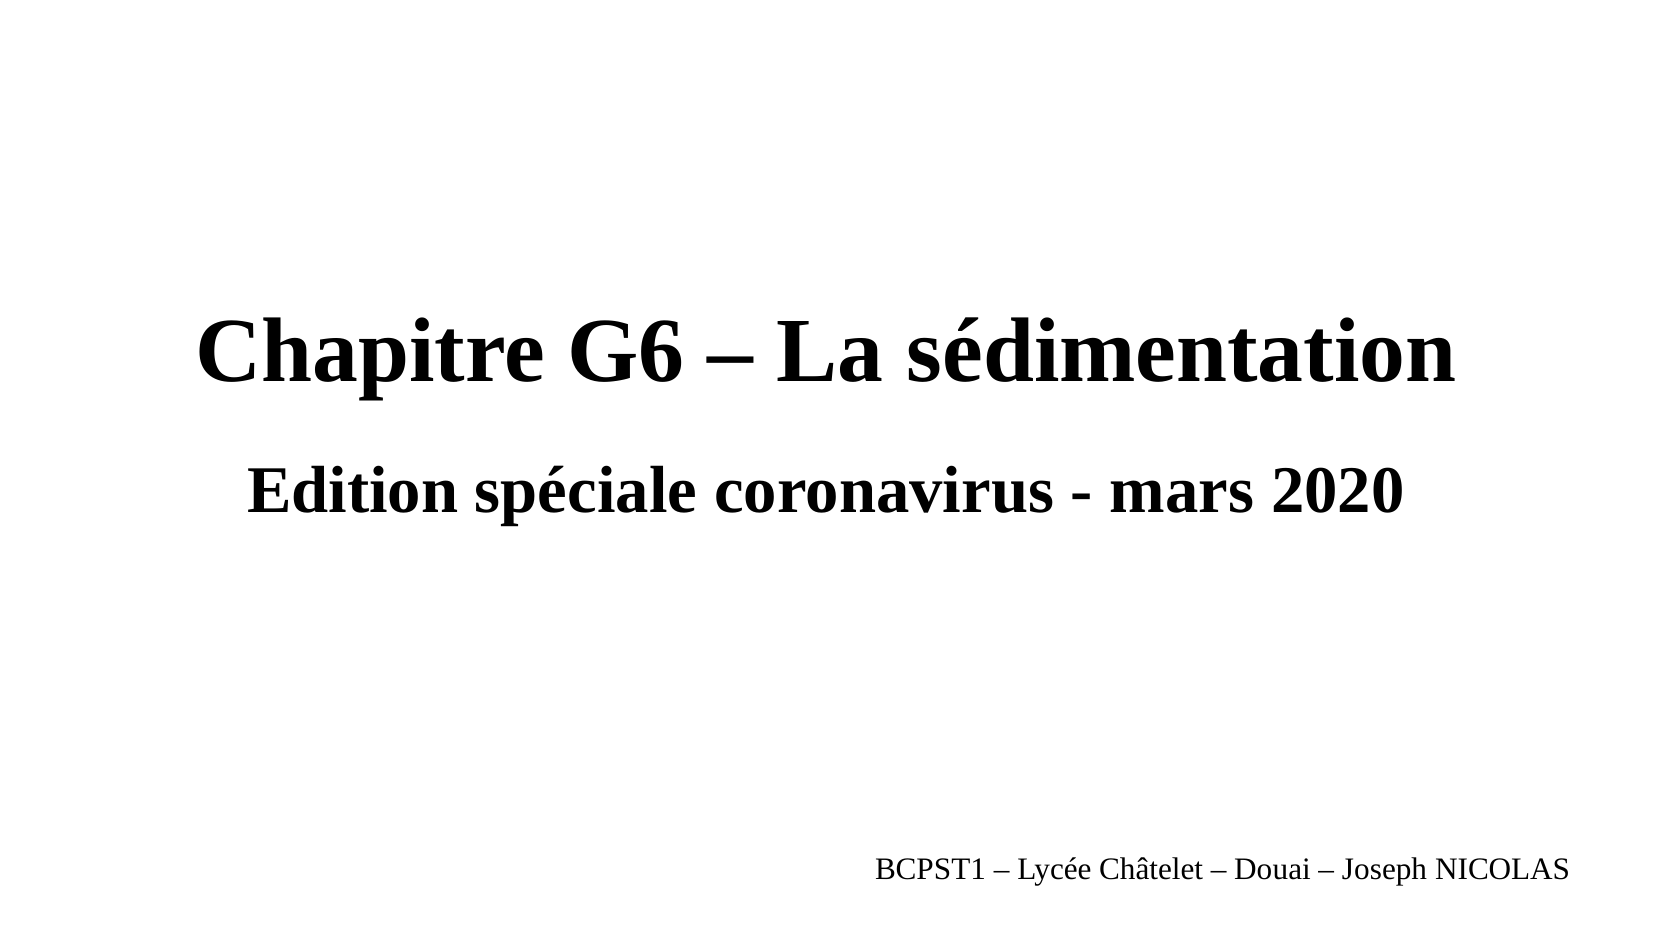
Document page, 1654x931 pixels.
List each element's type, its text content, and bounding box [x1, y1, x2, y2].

text_box Edition spéciale coronavirus - mars 2020 [82, 401, 1571, 579]
text_box BCPST1 – Lycée Châtelet – Douai – Joseph NICOLAS [637, 832, 1571, 905]
title Chapitre G6 – La sédimentation [82, 273, 1571, 401]
